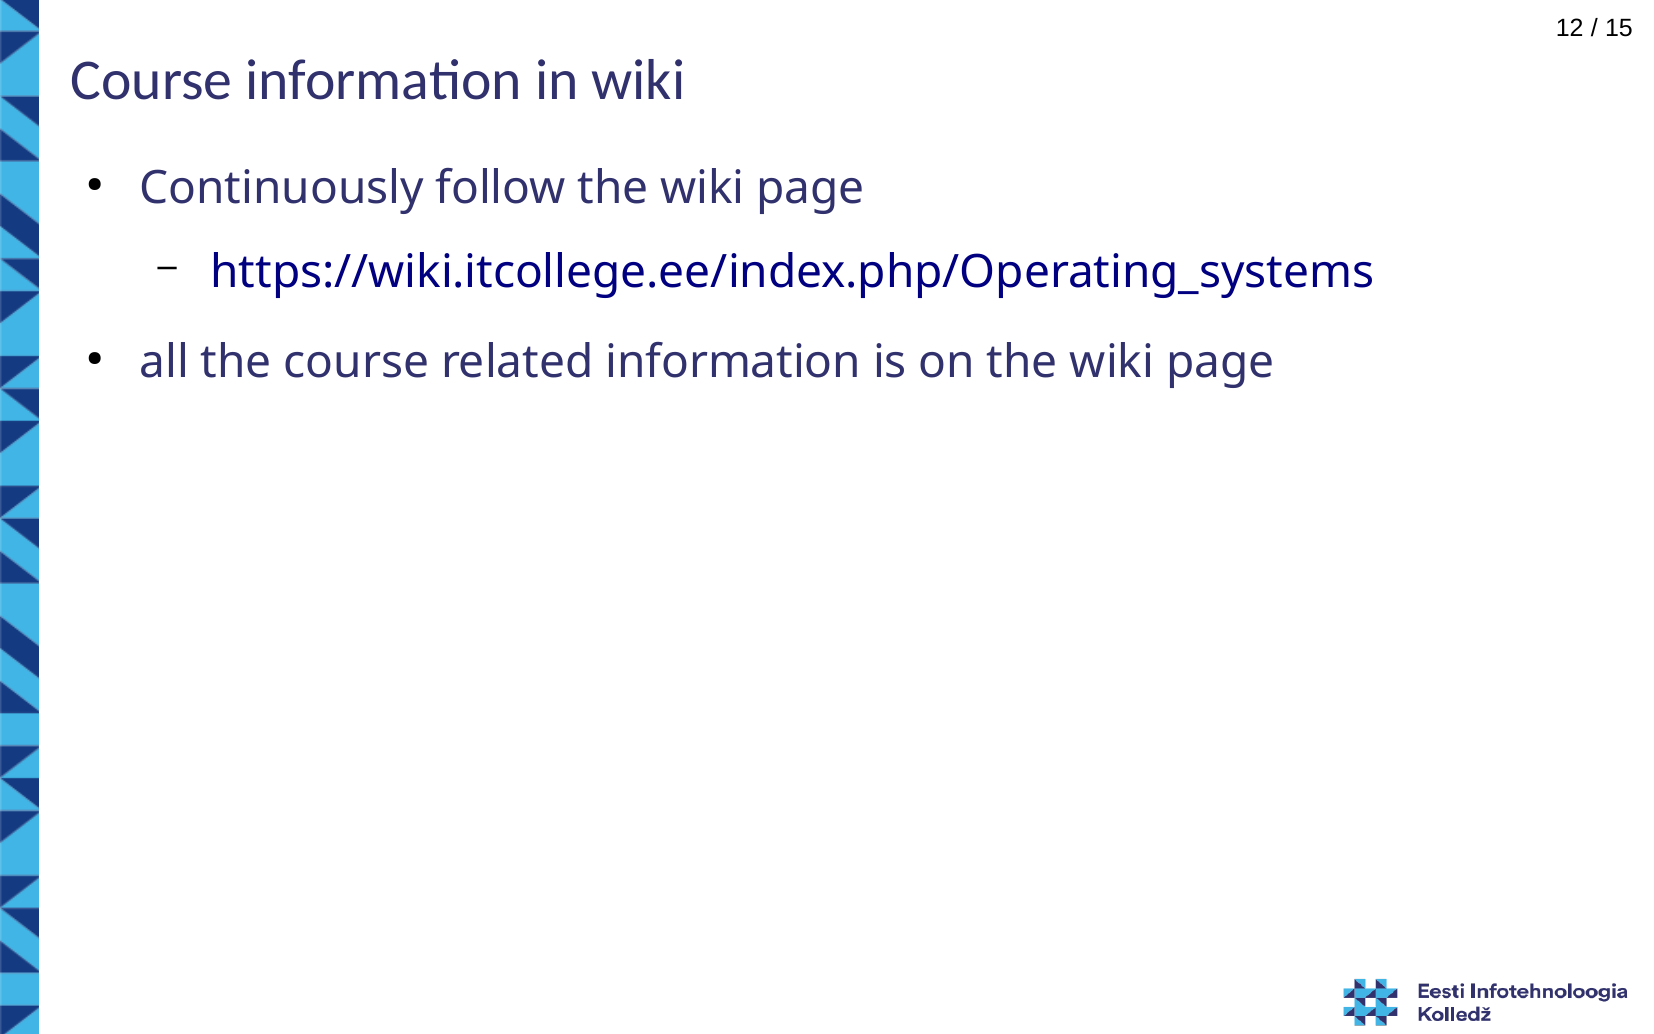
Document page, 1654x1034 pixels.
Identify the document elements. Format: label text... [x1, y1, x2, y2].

title Course information in wiki [70, 41, 1630, 130]
list Continuously follow the wiki page https://wiki.itcollege.ee/index.php/Operating_systems all the course related information is on the wiki page [68, 153, 1630, 957]
